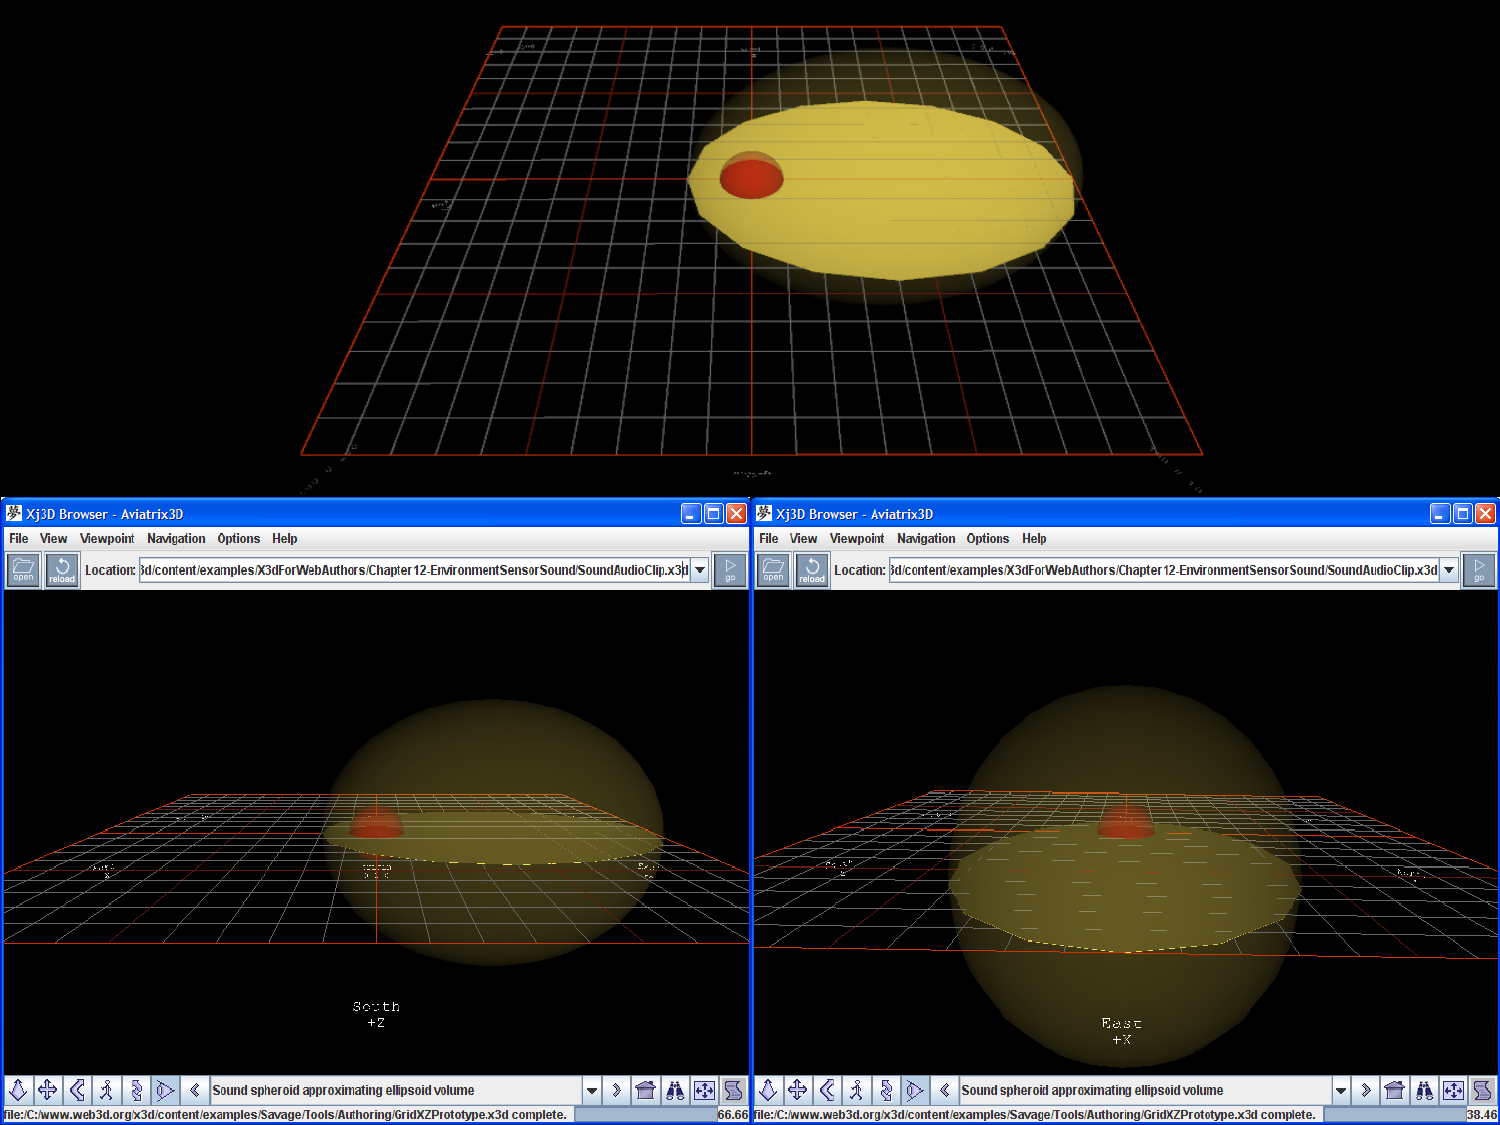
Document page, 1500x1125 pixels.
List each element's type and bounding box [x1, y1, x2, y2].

picture [300, 5, 1205, 494]
picture [0, 497, 1500, 1125]
text_box [0, 0, 1500, 497]
